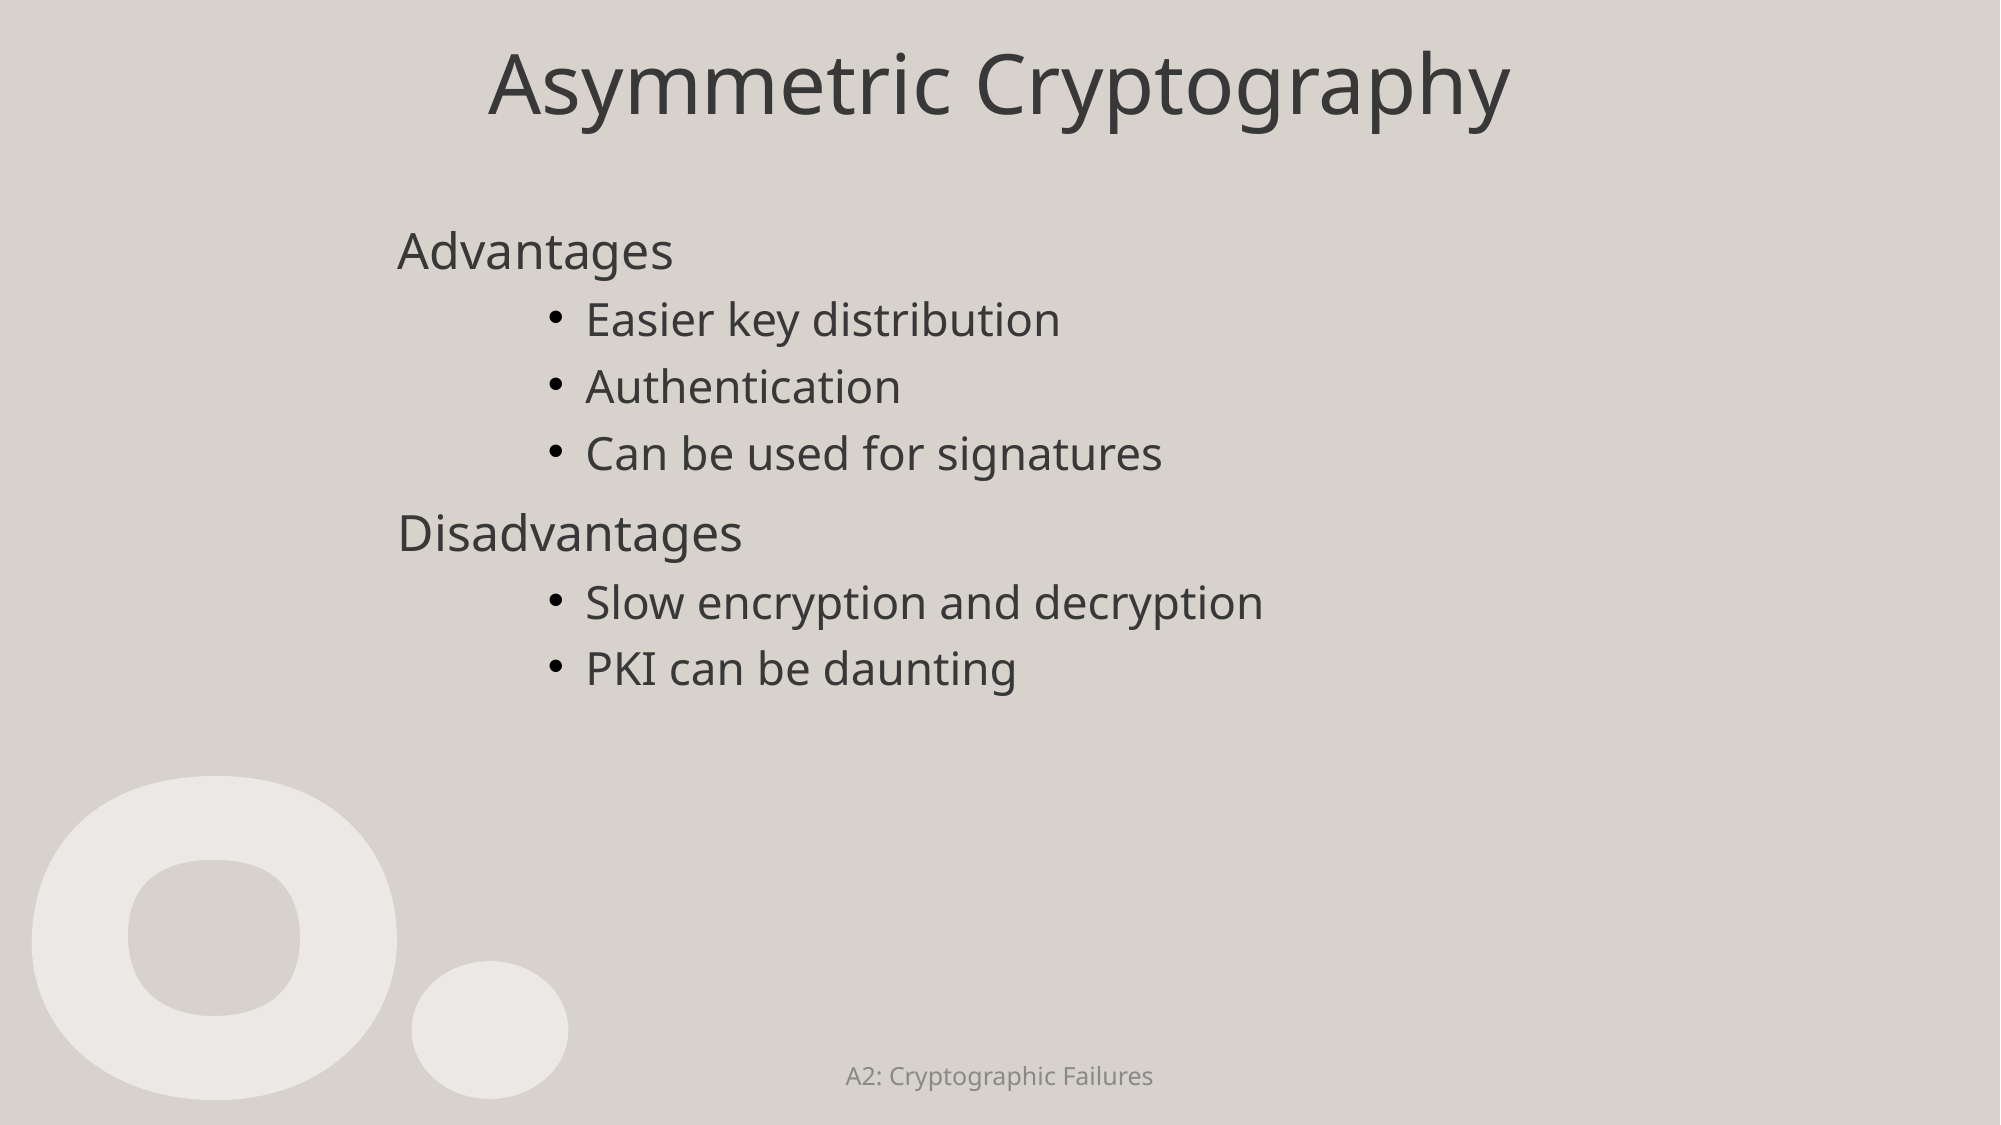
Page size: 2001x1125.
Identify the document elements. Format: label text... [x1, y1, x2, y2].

title Asymmetric Cryptography [0, 19, 2000, 148]
text_box A2: Cryptographic Failures [662, 1045, 1338, 1106]
list Advantages Easier key distribution Authentication Can be used for signatures Disadvantages Slow encryption and decryption PKI can be daunting [382, 212, 1618, 981]
